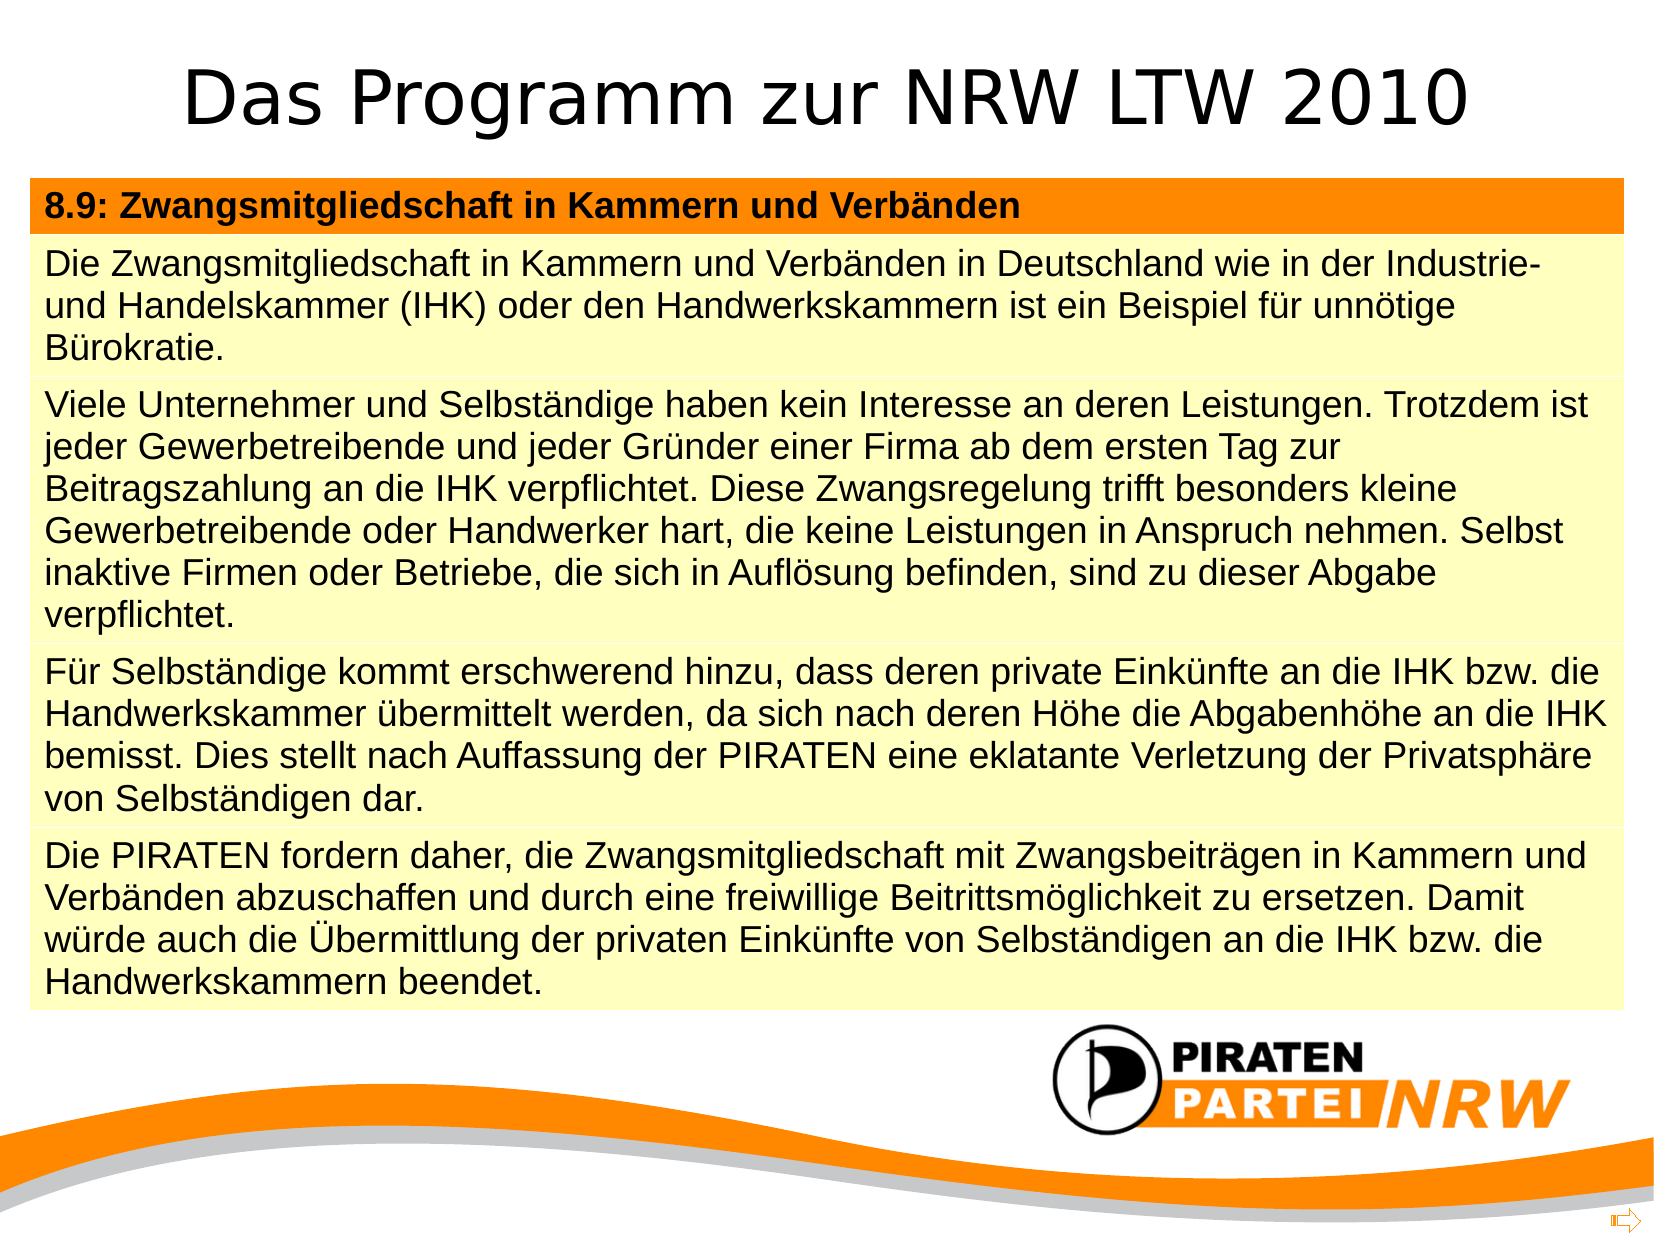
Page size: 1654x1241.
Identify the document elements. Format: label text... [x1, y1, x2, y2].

table_header 8.9: Zwangsmitgliedschaft in Kammern und Verbänden [30, 178, 1624, 234]
table_cell Viele Unternehmer und Selbständige haben kein Interesse an deren Leistungen. Trotzdem ist jeder Gewerbetreibende und jeder Gründer einer Firma ab dem ersten Tag zur Beitragszahlung an die IHK verpflichtet. Diese Zwangsregelung trifft besonders kleine Gewerbetreibende oder Handwerker hart, die keine Leistungen in Anspruch nehmen. Selbst inaktive Firmen oder Betriebe, die sich in Auflösung befinden, sind zu dieser Abgabe verpflichtet. [30, 377, 1624, 643]
table_cell Die Zwangsmitgliedschaft in Kammern und Verbänden in Deutschland wie in der Industrie- und Handelskammer (IHK) oder den Handwerkskammern ist ein Beispiel für unnötige Bürokratie. [30, 235, 1624, 376]
table_cell Die PIRATEN fordern daher, die Zwangsmitgliedschaft mit Zwangsbeiträgen in Kammern und Verbänden abzuschaffen und durch eine freiwillige Beitrittsmöglichkeit zu ersetzen. Damit würde auch die Übermittlung der privaten Einkünfte von Selbständigen an die IHK bzw. die Handwerkskammern beendet. [30, 828, 1624, 1010]
picture [1045, 1021, 1579, 1140]
title Das Programm zur NRW LTW 2010 [82, 54, 1571, 143]
table_cell Für Selbständige kommt erschwerend hinzu, dass deren private Einkünfte an die IHK bzw. die Handwerkskammer übermittelt werden, da sich nach deren Höhe die Abgabenhöhe an die IHK bemisst. Dies stellt nach Auffassung der PIRATEN eine eklatante Verletzung der Privatsphäre von Selbständigen dar. [30, 644, 1624, 827]
